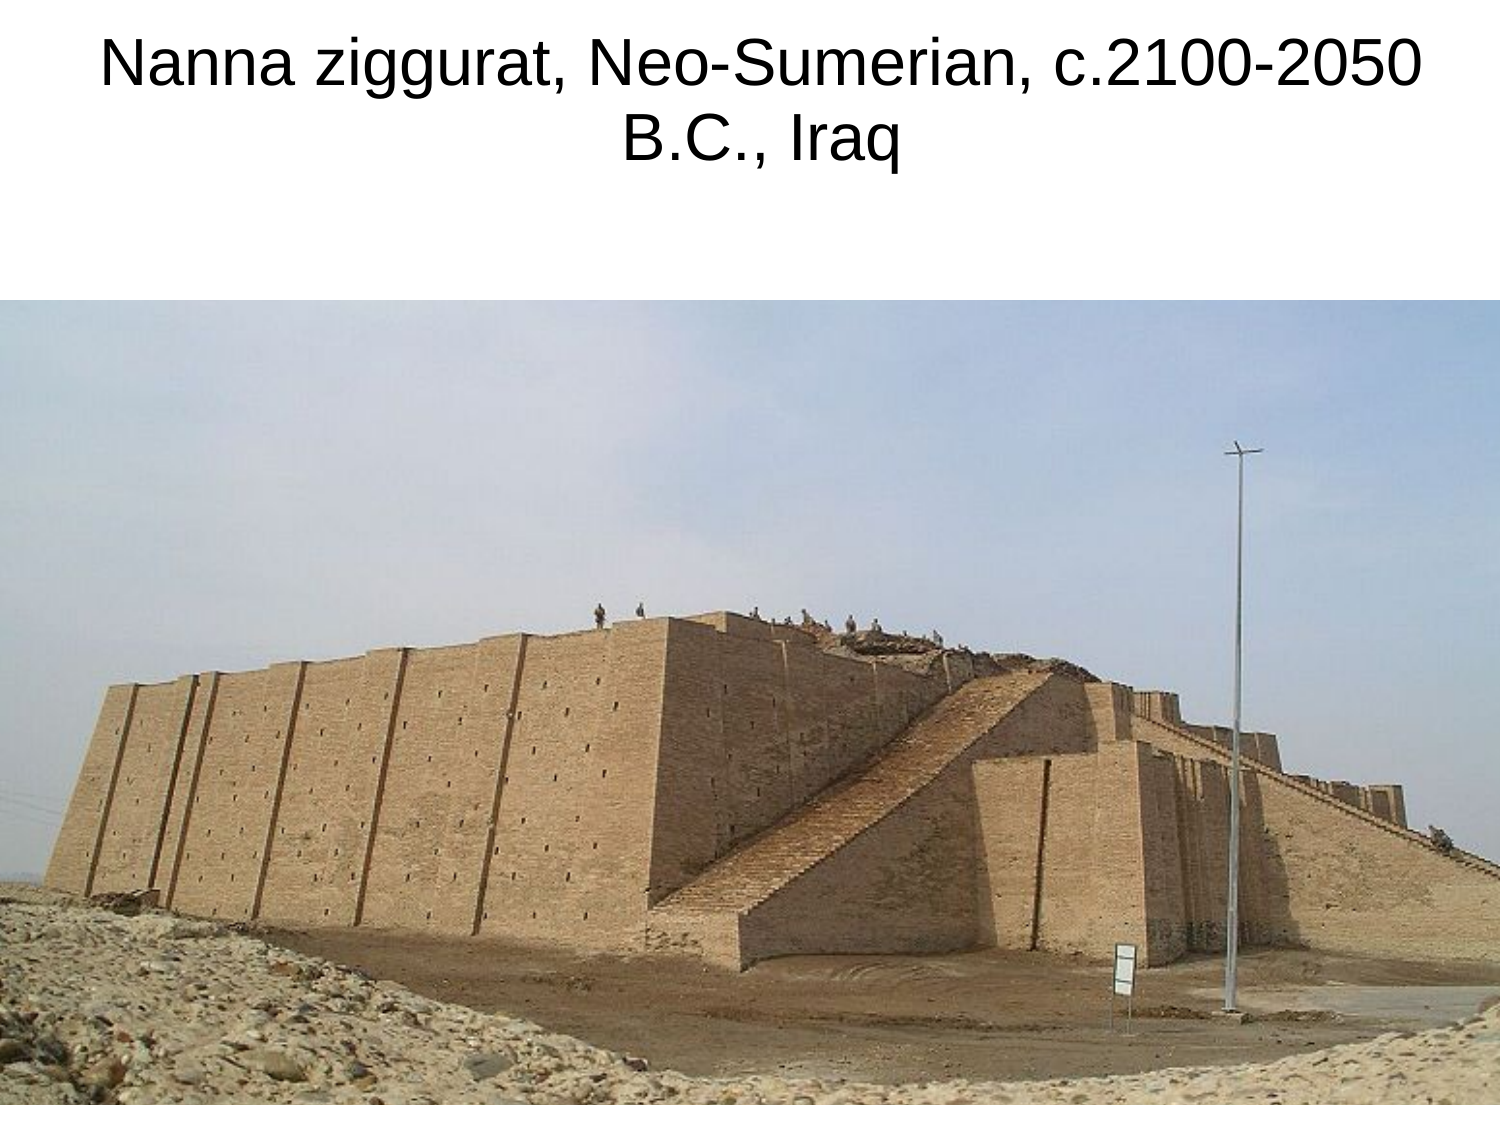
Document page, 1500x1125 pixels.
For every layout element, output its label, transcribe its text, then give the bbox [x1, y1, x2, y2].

title Nanna ziggurat, Neo-Sumerian, c.2100-2050 B.C., Iraq [24, 12, 1500, 188]
picture [0, 299, 1500, 1105]
